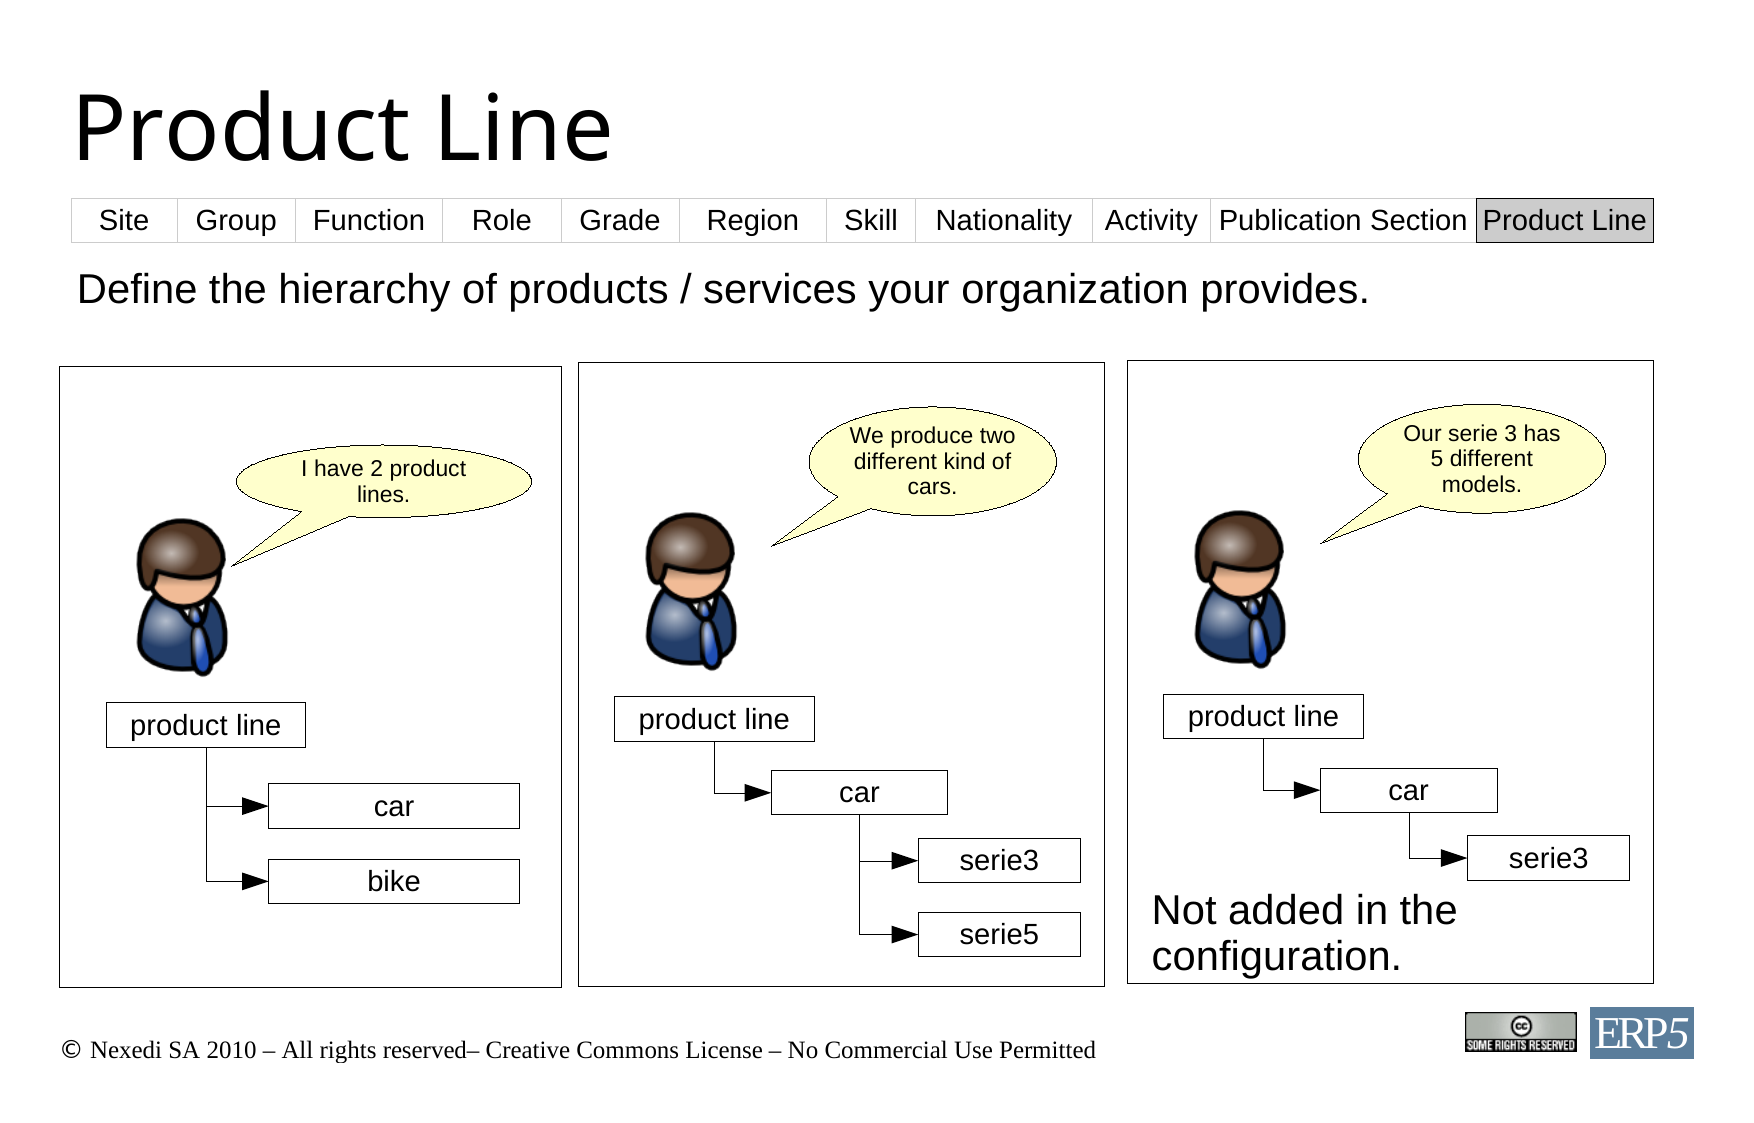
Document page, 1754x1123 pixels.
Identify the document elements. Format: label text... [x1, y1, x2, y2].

text_box Publication Section [1210, 198, 1476, 243]
text_box Role [442, 198, 561, 243]
text_box Product Line [1476, 198, 1654, 243]
text_box car [1320, 768, 1498, 813]
title Product Line [71, 63, 1707, 187]
text_box Function [295, 198, 442, 243]
text_box Grade [561, 198, 680, 243]
text_box serie3 [1467, 835, 1630, 881]
text_box Skill [826, 198, 915, 243]
picture [1157, 505, 1324, 672]
text_box Define the hierarchy of products / services your organization provides. [76, 266, 1672, 313]
picture [99, 513, 266, 680]
text_box I have 2 product lines. [236, 444, 532, 552]
text_box Region [680, 198, 826, 243]
picture [608, 507, 775, 674]
picture [1465, 1012, 1577, 1052]
text_box Group [177, 198, 295, 243]
text_box car [771, 770, 948, 815]
text_box product line [614, 696, 815, 742]
text_box car [268, 783, 520, 829]
text_box Nationality [915, 198, 1092, 243]
text_box Activity [1092, 198, 1210, 243]
text_box serie5 [918, 912, 1081, 957]
text_box Site [71, 198, 177, 243]
text_box product line [106, 702, 306, 748]
text_box serie3 [918, 838, 1081, 883]
text_box bike [268, 859, 520, 904]
text_box Not added in the configuration. [1151, 886, 1654, 980]
text_box We produce two different kind of cars. [775, 406, 1057, 545]
text_box Our serie 3 has 5 different models. [1324, 404, 1606, 543]
text_box product line [1163, 694, 1364, 739]
